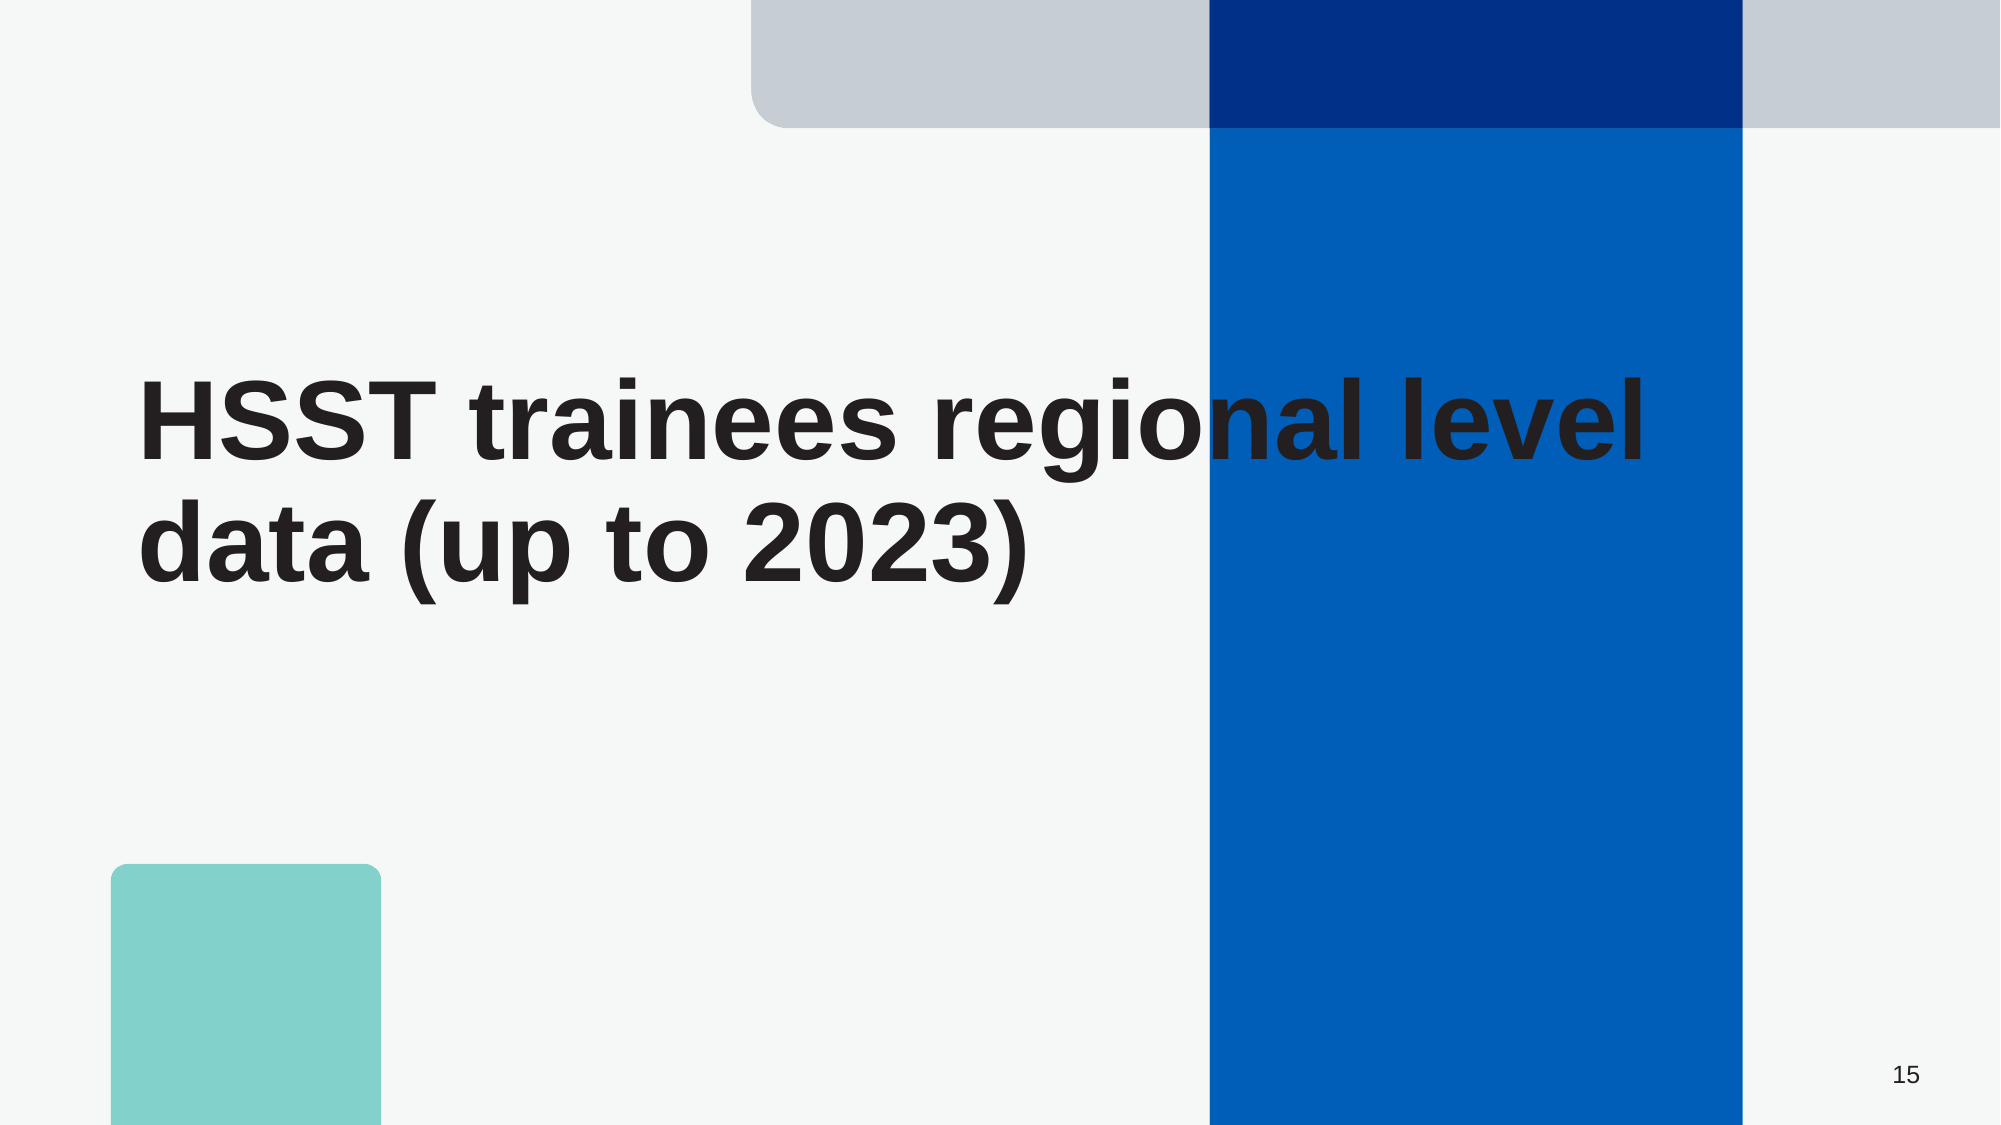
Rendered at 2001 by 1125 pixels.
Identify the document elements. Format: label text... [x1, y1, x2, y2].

title HSST trainees regional level data (up to 2023) [122, 355, 1183, 573]
